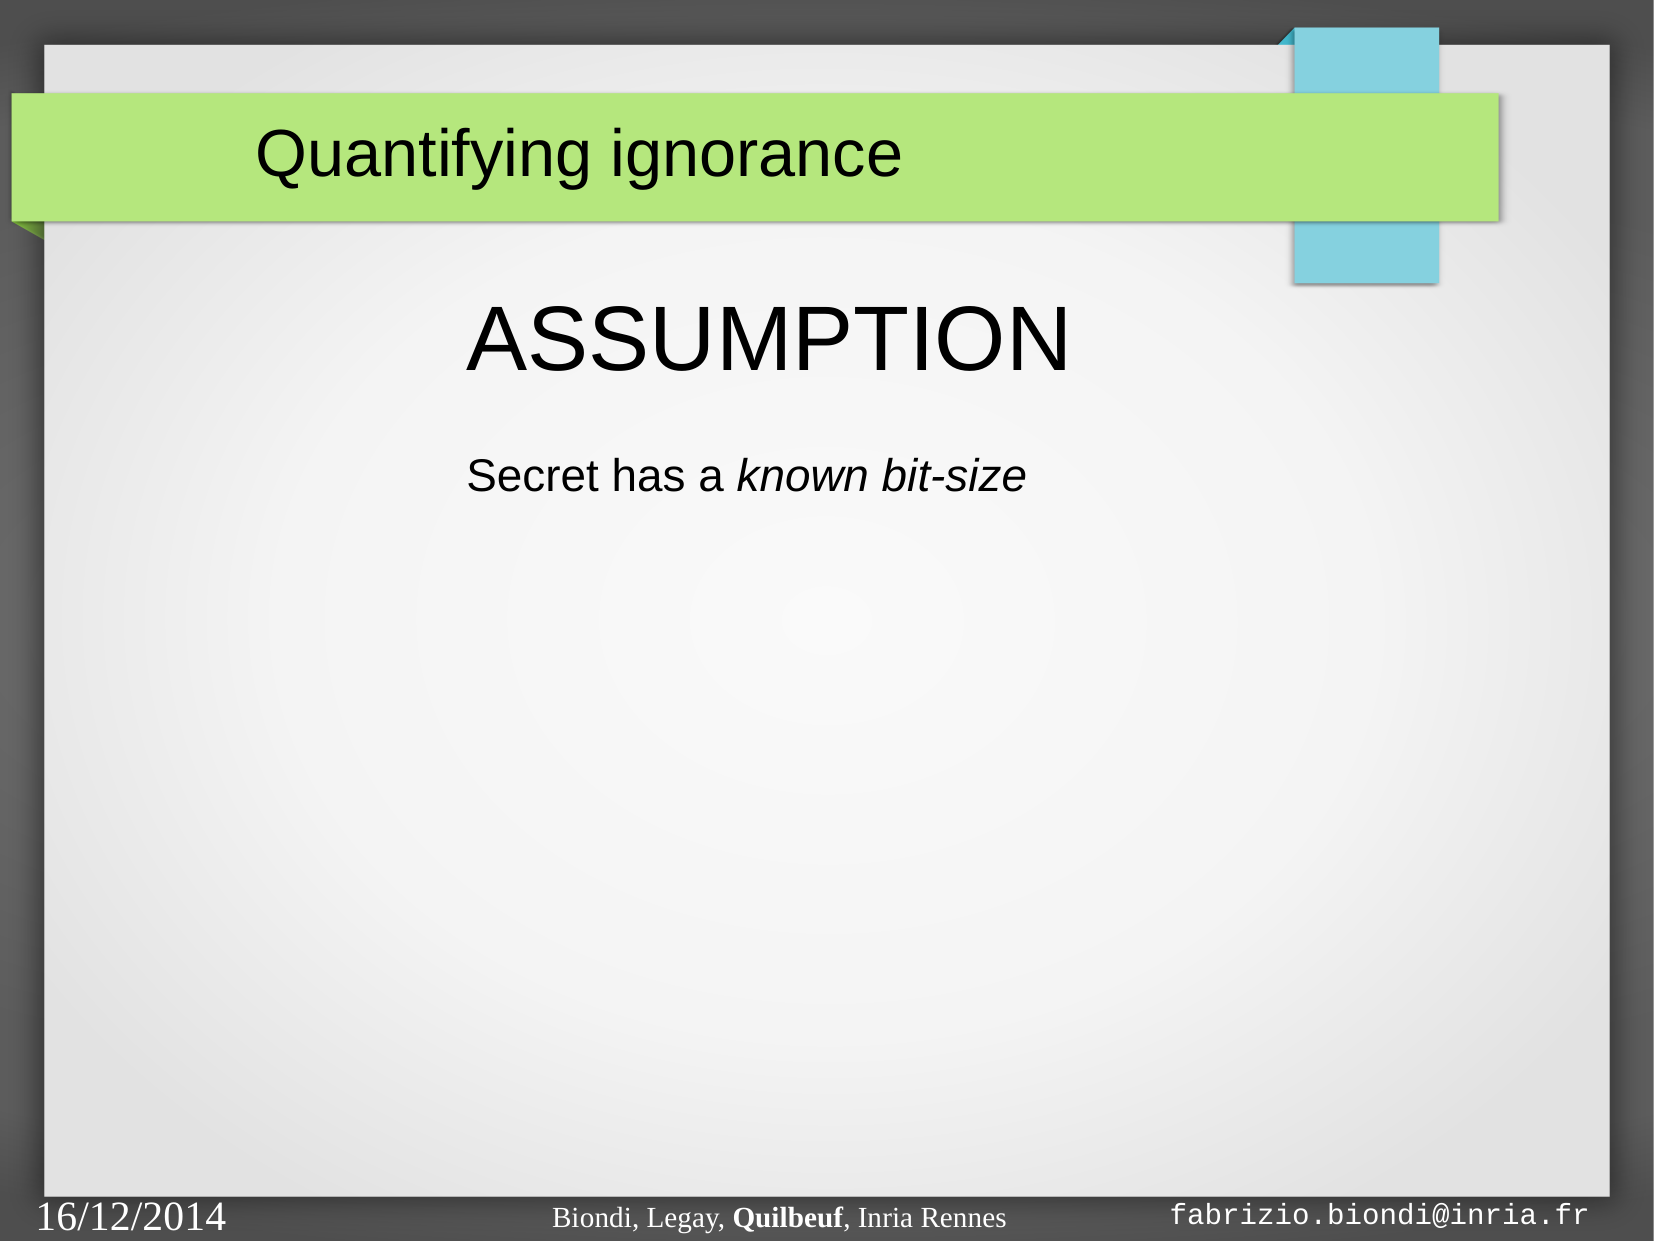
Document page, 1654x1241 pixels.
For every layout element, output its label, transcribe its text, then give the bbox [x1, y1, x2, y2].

text_box ASSUMPTION [442, 271, 1117, 412]
title Quantifying ignorance [70, 94, 1583, 213]
text_box Secret has a known bit-size [442, 433, 1119, 520]
picture [0, 0, 1654, 1241]
